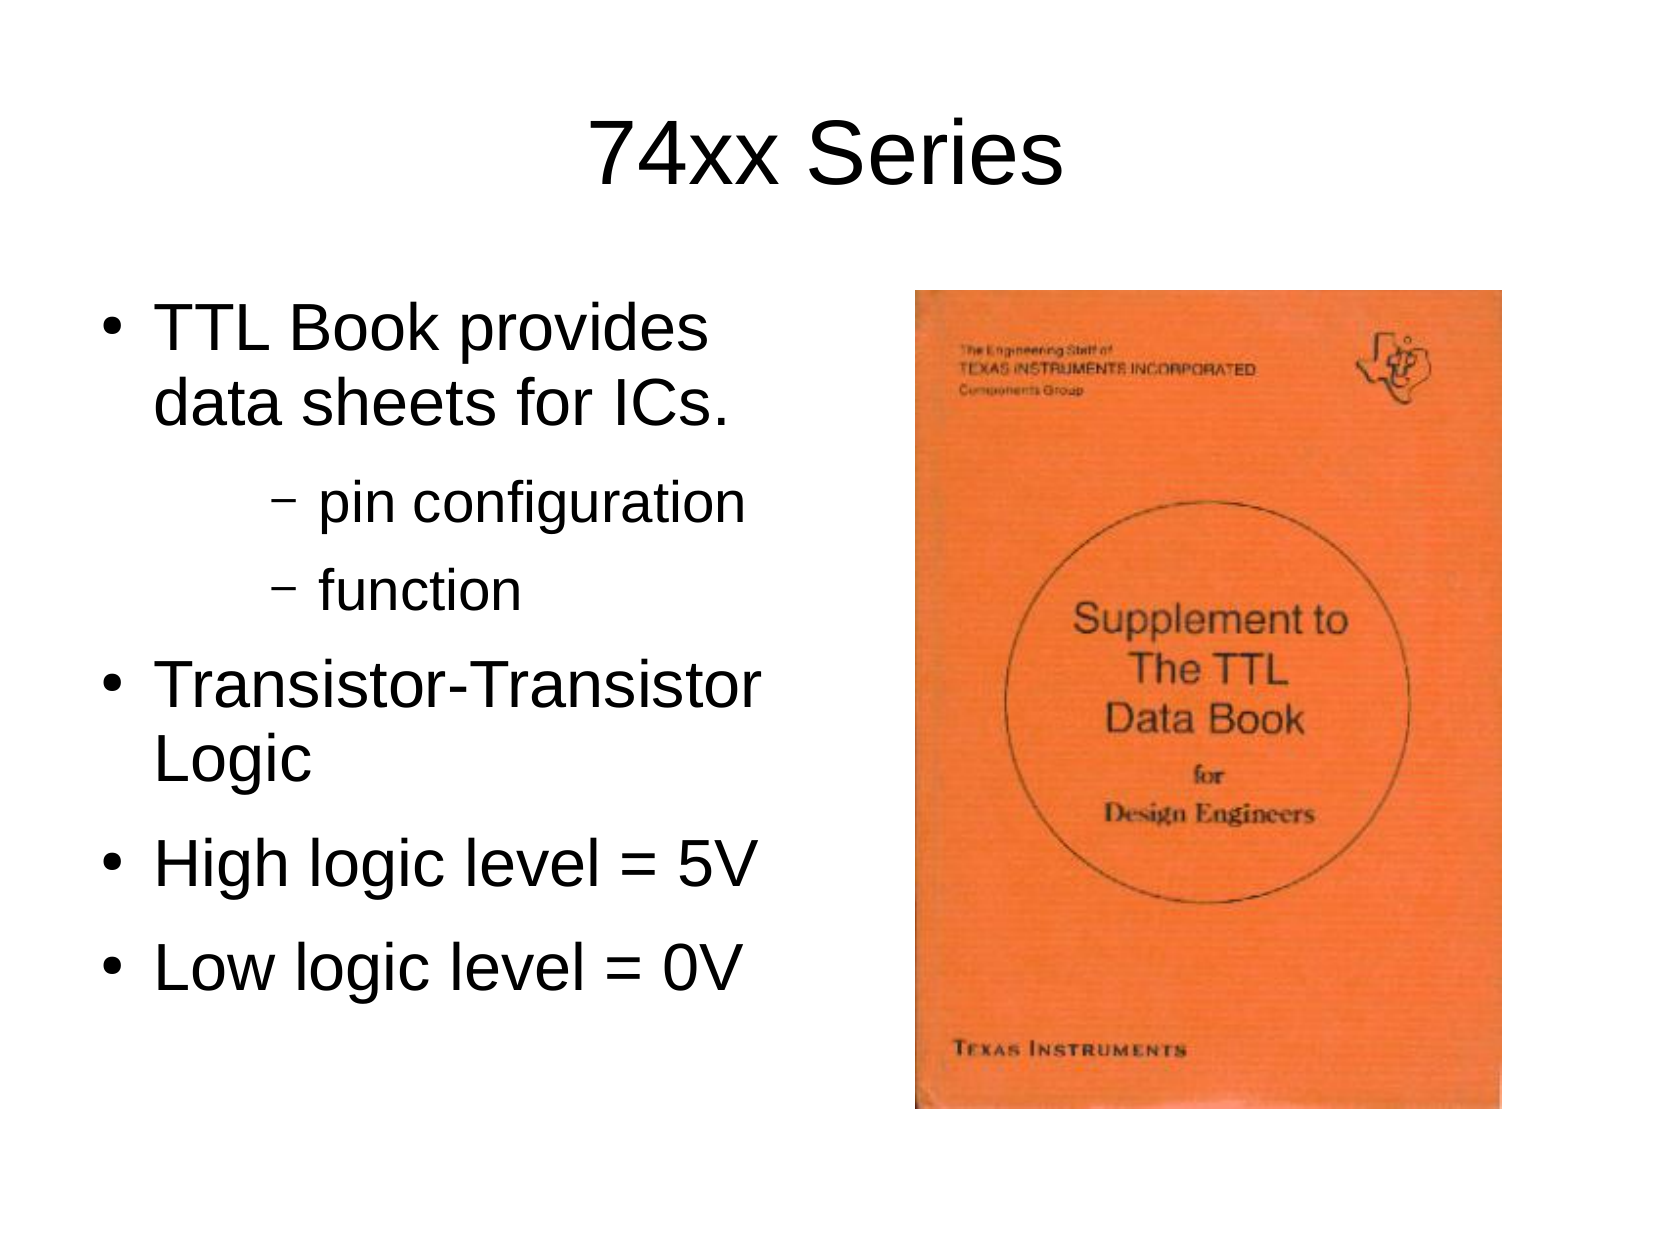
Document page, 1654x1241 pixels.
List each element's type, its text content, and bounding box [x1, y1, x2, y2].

picture [915, 290, 1502, 1109]
title 74xx Series [82, 49, 1571, 257]
list TTL Book provides data sheets for ICs. pin configuration function Transistor-Transistor Logic High logic level = 5V Low logic level = 0V [82, 290, 809, 1109]
